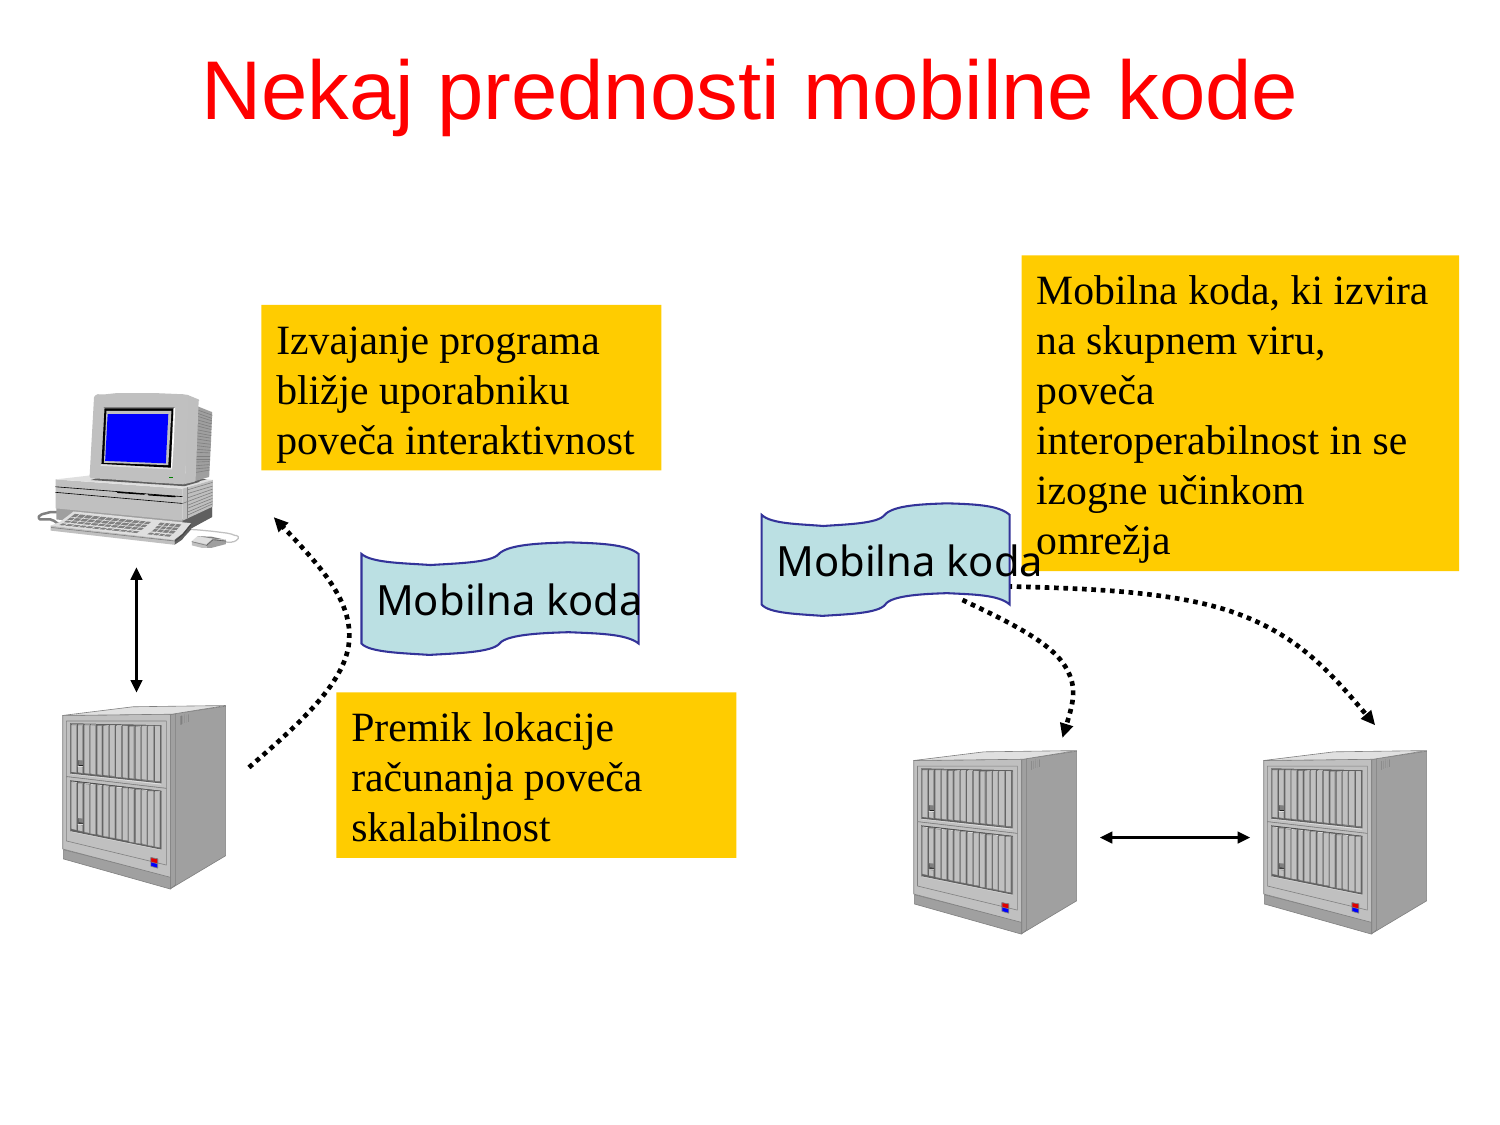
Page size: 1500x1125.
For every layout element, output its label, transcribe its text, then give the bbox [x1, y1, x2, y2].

chart [1262, 750, 1428, 936]
text_box Mobilna koda, ki izvira na skupnem viru, poveča interoperabilnost in se izogne učinkom omrežja [1021, 255, 1460, 572]
chart [912, 750, 1078, 936]
text_box Izvajanje programa bližje uporabniku poveča interaktivnost [261, 304, 662, 471]
text_box Mobilna koda [761, 503, 1010, 616]
chart [36, 392, 241, 549]
text_box Premik lokacije računanja poveča skalabilnost [336, 692, 737, 858]
text_box Mobilna koda [361, 542, 639, 655]
chart [61, 704, 227, 891]
title Nekaj prednosti mobilne kode [75, 23, 1426, 149]
